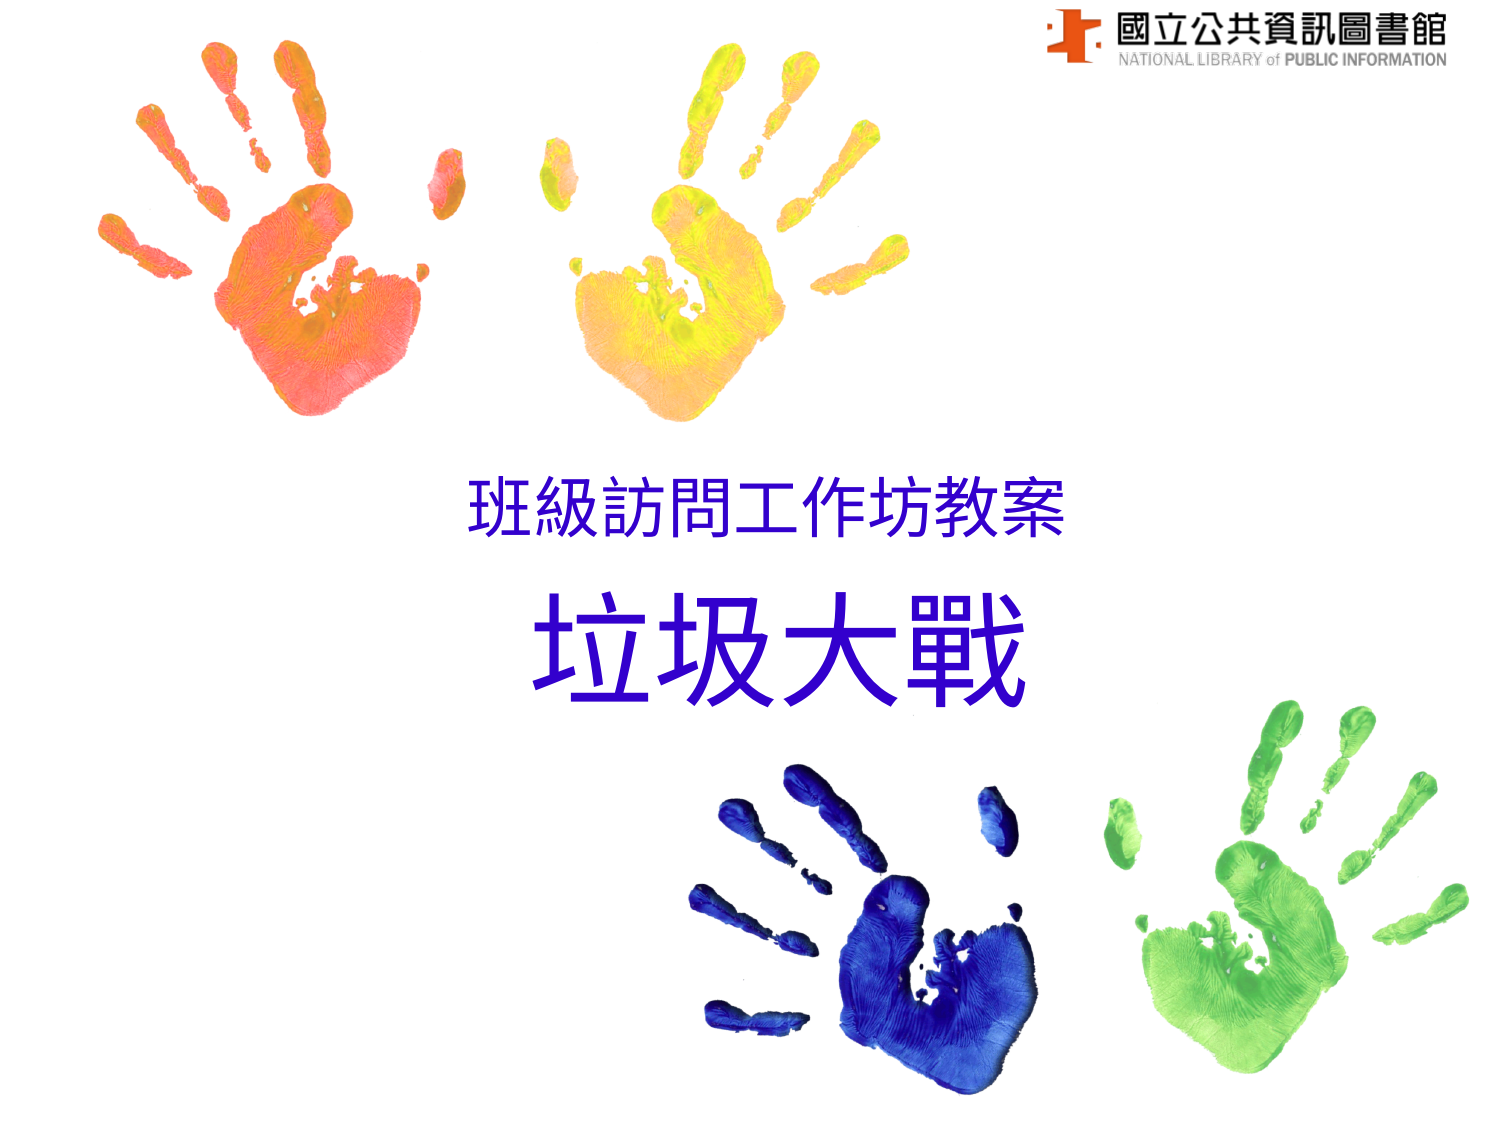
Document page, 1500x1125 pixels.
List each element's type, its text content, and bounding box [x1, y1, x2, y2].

text_box 班級訪問工作坊教案 [106, 414, 1382, 598]
title 垃圾大戰 [118, 555, 1394, 740]
